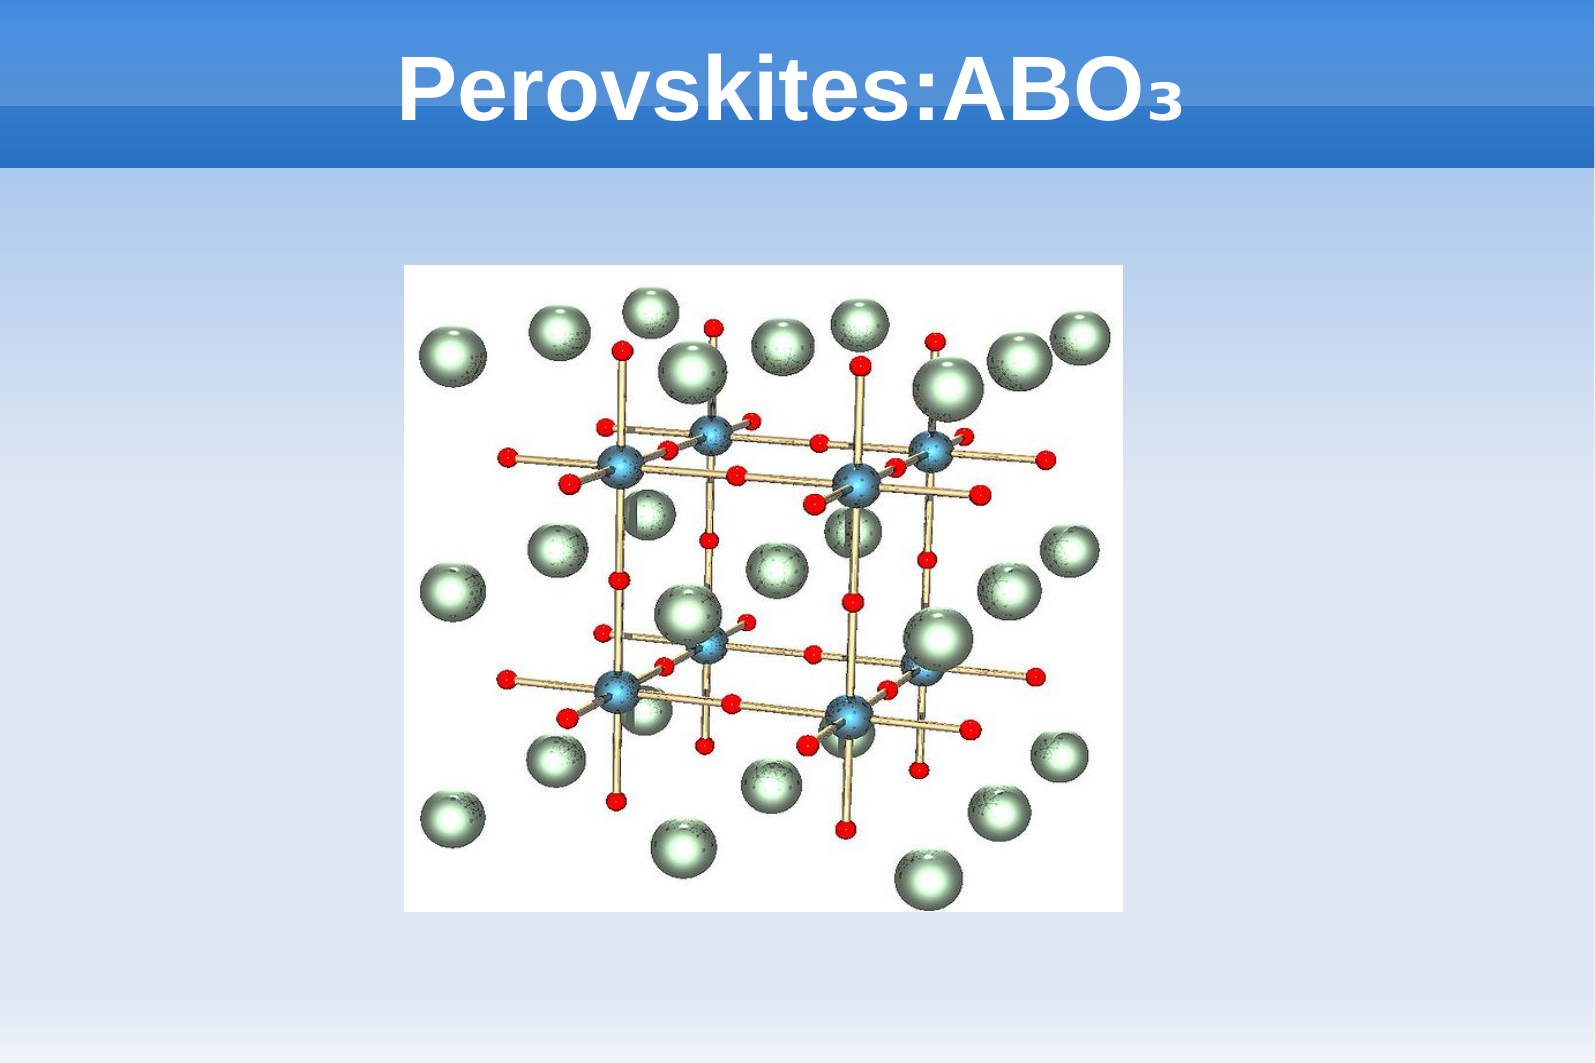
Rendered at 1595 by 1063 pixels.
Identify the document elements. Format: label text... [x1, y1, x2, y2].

picture [0, 0, 1595, 1063]
title Perovskites:ABO₃ [74, 7, 1510, 171]
